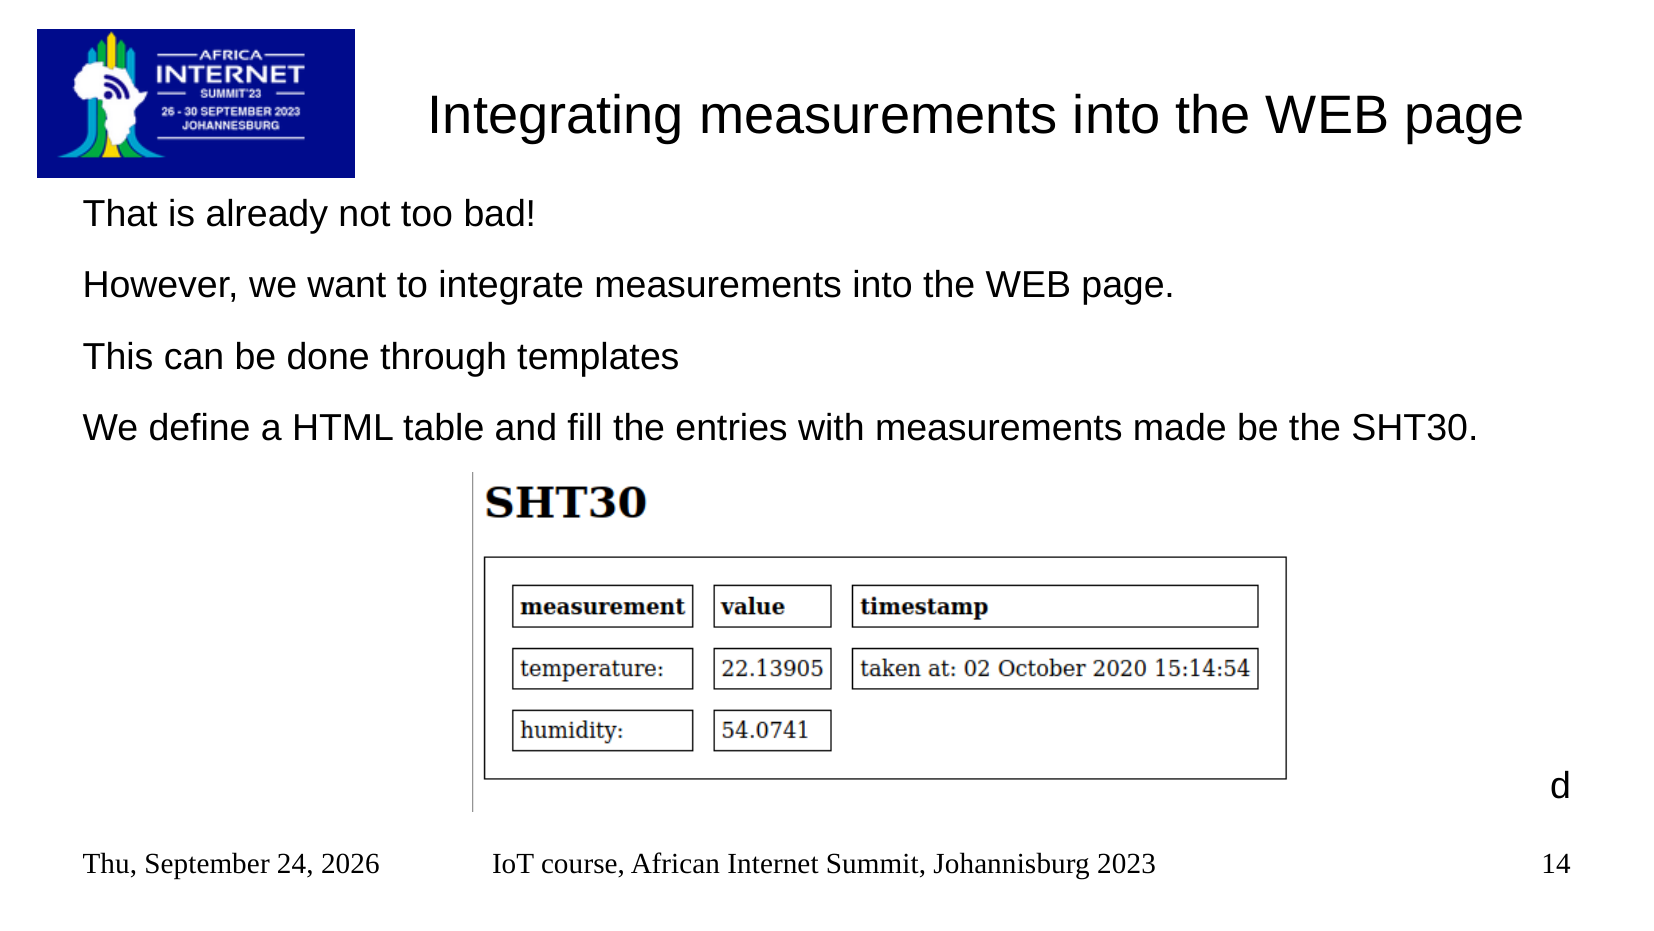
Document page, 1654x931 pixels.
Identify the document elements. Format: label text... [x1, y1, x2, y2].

text_box d [1535, 757, 1613, 855]
list That is already not too bad! However, we want to integrate measurements into the WEB page. This can be done through templates We define a HTML table and fill the entries with measurements made be the SHT30. [82, 192, 1571, 758]
picture [472, 472, 1330, 812]
title Integrating measurements into the WEB page [383, 37, 1571, 192]
picture [37, 29, 355, 178]
